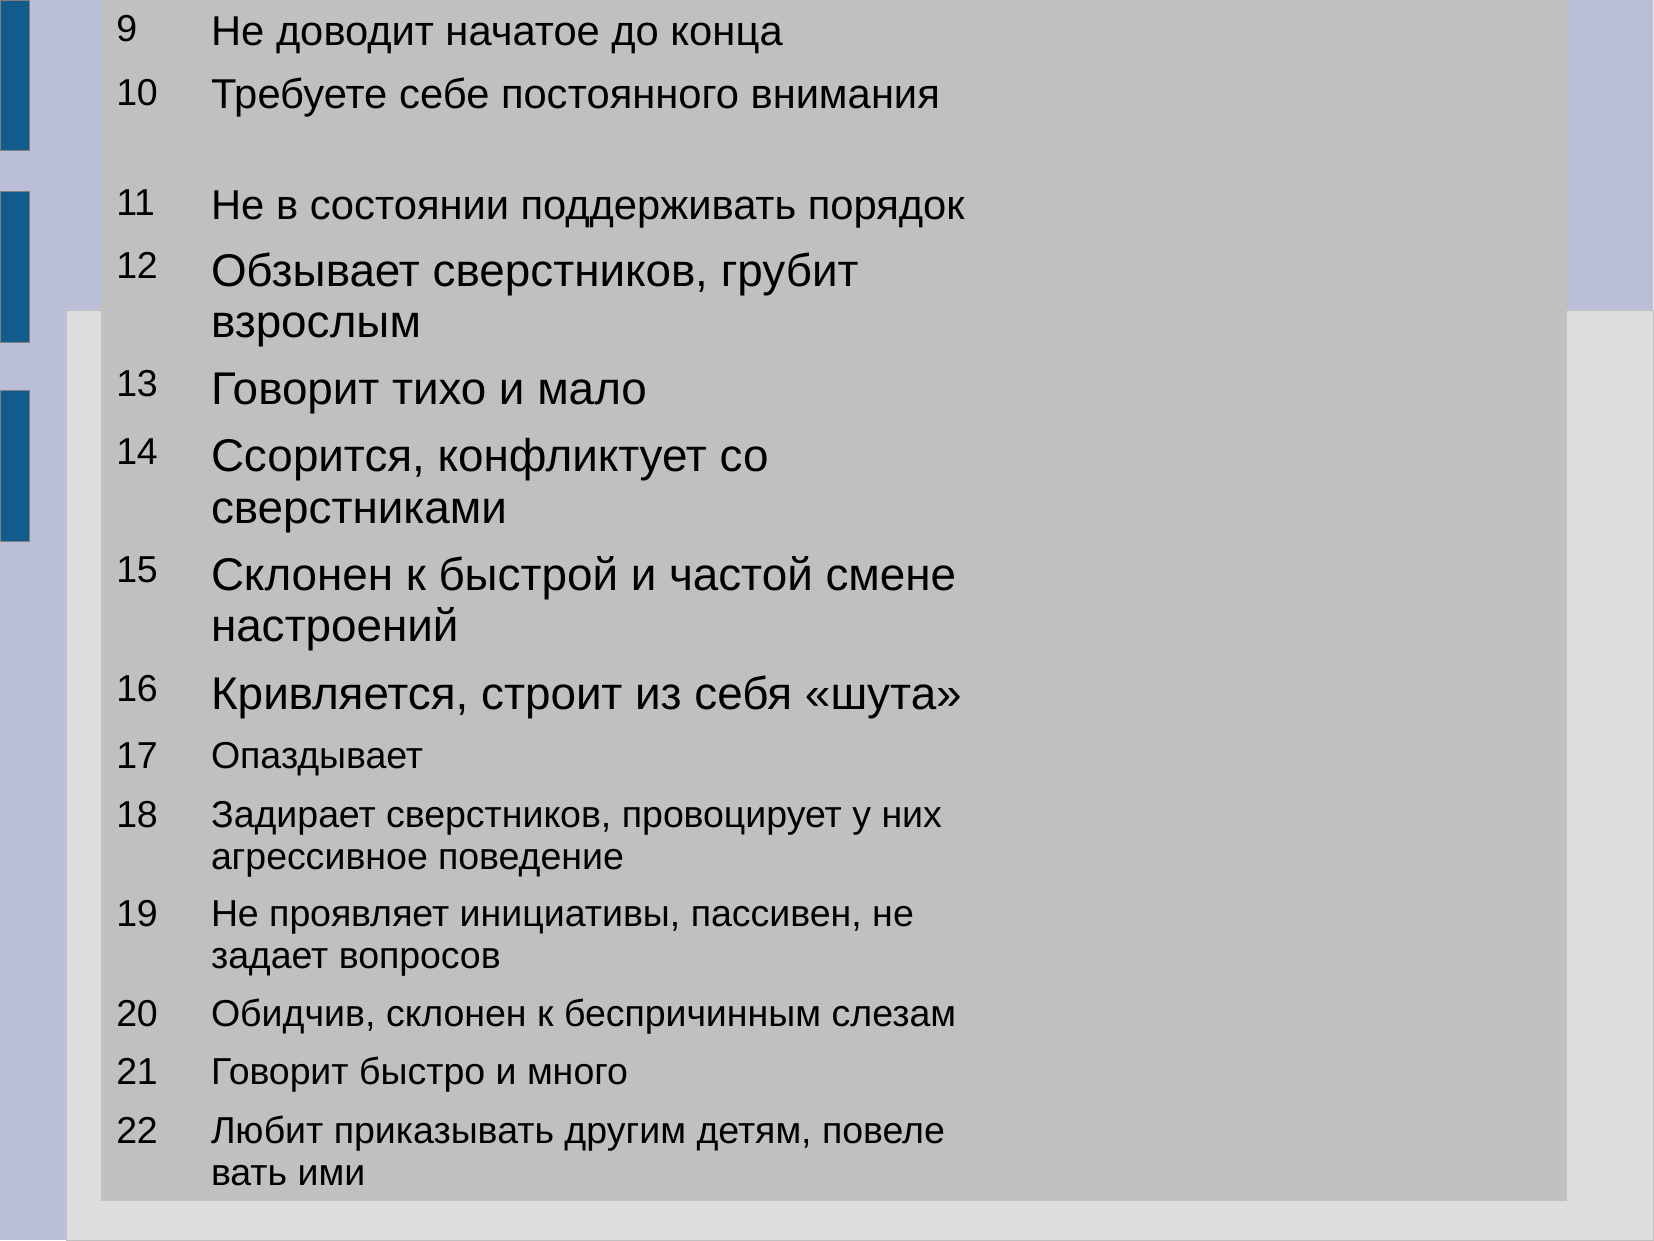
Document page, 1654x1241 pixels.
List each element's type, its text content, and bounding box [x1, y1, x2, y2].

table_cell [1006, 541, 1155, 660]
table_cell Задирает сверстников, провоцирует у них агрессивное поведение [196, 786, 1006, 885]
table_cell Говорит быстро и много [196, 1043, 1006, 1102]
table_cell [1155, 63, 1567, 174]
table_cell 18 [101, 786, 196, 885]
table_cell [1006, 660, 1155, 727]
table_cell [1155, 885, 1567, 984]
table_cell [1006, 727, 1155, 786]
table_cell 13 [101, 355, 196, 423]
table_cell [1155, 423, 1567, 541]
table_cell [1006, 1102, 1155, 1201]
table_cell Обидчив, склонен к беспричинным слезам [196, 984, 1006, 1043]
table_cell [1006, 423, 1155, 541]
table_cell Склонен к быстрой и частой смене настроений [196, 541, 1006, 660]
table_cell [1155, 727, 1567, 786]
table_cell [1155, 174, 1567, 237]
table_header Не доводит начатое до конца [196, 0, 1006, 63]
table_cell [1155, 237, 1567, 355]
table_cell Кривляется, строит из себя «шута» [196, 660, 1006, 727]
table_cell [1006, 885, 1155, 984]
table_cell 21 [101, 1043, 196, 1102]
table_header [1006, 0, 1155, 63]
table_cell [1155, 1043, 1567, 1102]
table_cell [1155, 541, 1567, 660]
table_cell [1006, 63, 1155, 174]
table_cell 14 [101, 423, 196, 541]
table_cell Не в состоянии поддерживать порядок [196, 174, 1006, 237]
table_cell Обзывает сверстников, грубит взрослым [196, 237, 1006, 355]
table_cell 15 [101, 541, 196, 660]
table_cell [1155, 355, 1567, 423]
table_header [1155, 0, 1567, 63]
table_cell 22 [101, 1102, 196, 1201]
table_cell 16 [101, 660, 196, 727]
table_cell [1155, 1102, 1567, 1201]
table_cell 17 [101, 727, 196, 786]
table_cell [1006, 174, 1155, 237]
table_cell 19 [101, 885, 196, 984]
table_cell [1006, 1043, 1155, 1102]
table_cell [1006, 786, 1155, 885]
table_cell Любит приказывать другим детям, повеле­вать ими [196, 1102, 1006, 1201]
table_cell 10 [101, 63, 196, 174]
table_cell Не проявляет инициативы, пассивен, не задает вопросов [196, 885, 1006, 984]
table_cell [1006, 237, 1155, 355]
table_cell Ссорится, конфликтует со сверстниками [196, 423, 1006, 541]
table_cell [1155, 984, 1567, 1043]
table_cell 20 [101, 984, 196, 1043]
table_cell 11 [101, 174, 196, 237]
table_cell Опаздывает [196, 727, 1006, 786]
table_cell Говорит тихо и мало [196, 355, 1006, 423]
table_cell [1155, 660, 1567, 727]
table_cell 12 [101, 237, 196, 355]
table_cell Требуете себе постоянного внимания [196, 63, 1006, 174]
table_cell [1006, 984, 1155, 1043]
table_header 9 [101, 0, 196, 63]
table_cell [1155, 786, 1567, 885]
table_cell [1006, 355, 1155, 423]
